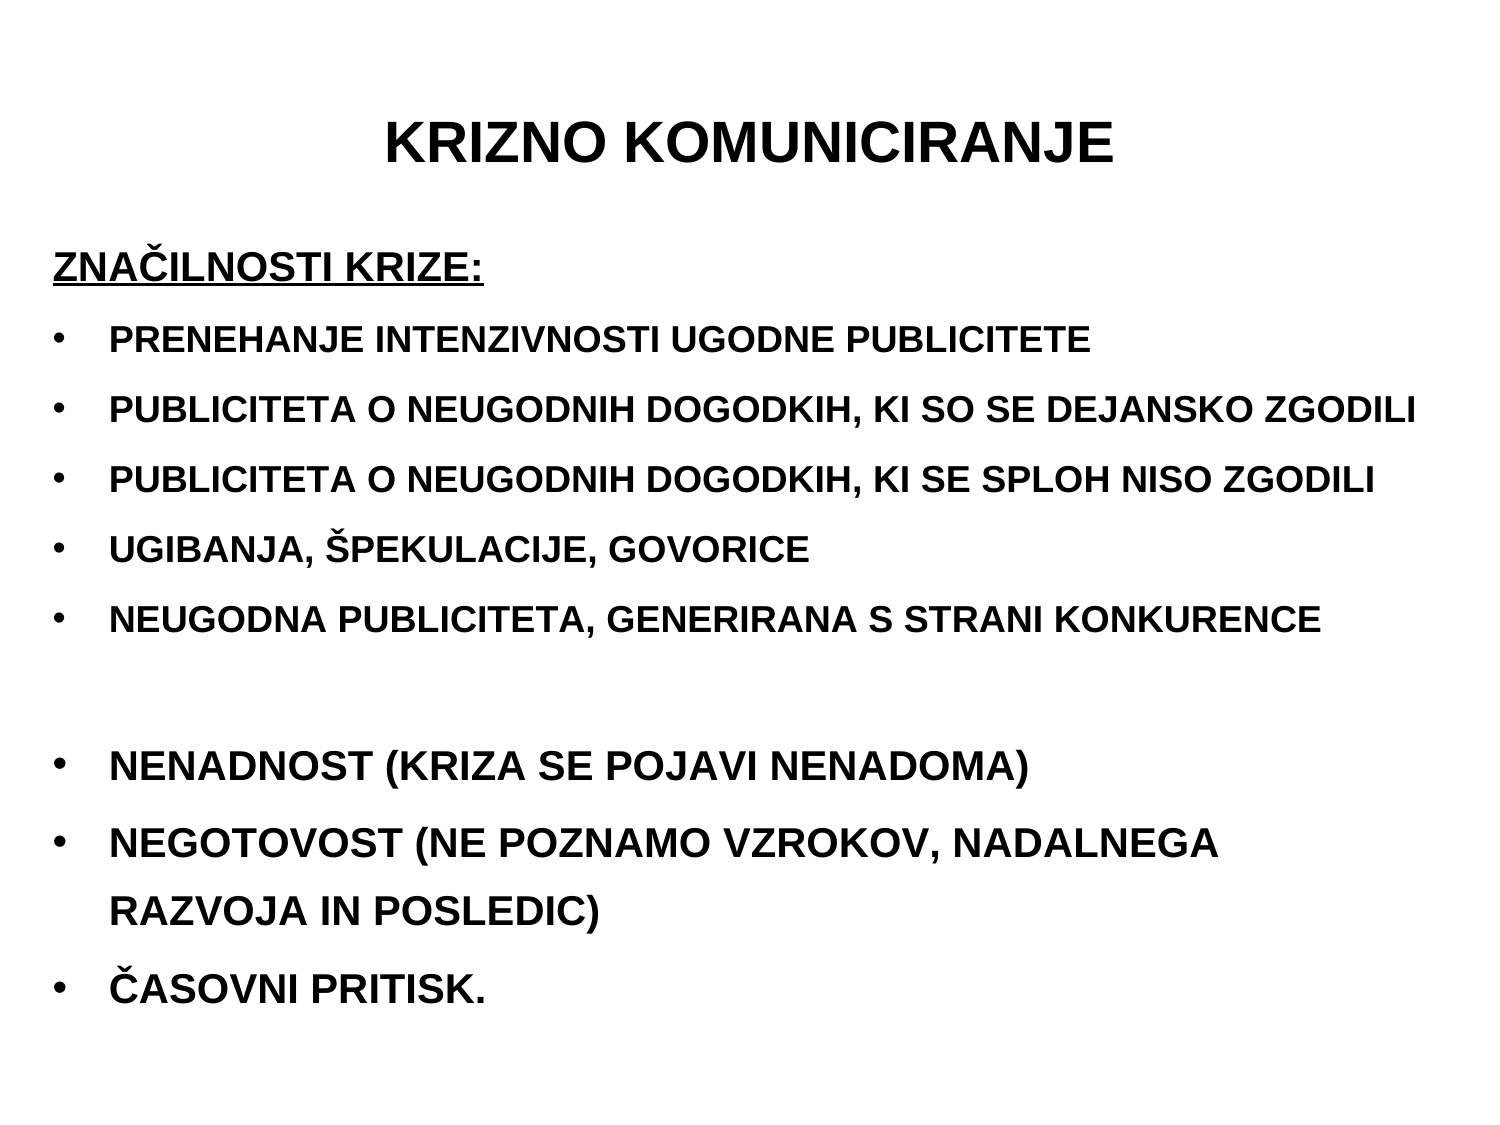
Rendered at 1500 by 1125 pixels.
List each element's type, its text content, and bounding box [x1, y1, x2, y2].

title KRIZNO KOMUNICIRANJE [75, 45, 1426, 233]
list ZNAČILNOSTI KRIZE: PRENEHANJE INTENZIVNOSTI UGODNE PUBLICITETE PUBLICITETA O NEUGODNIH DOGODKIH, KI SO SE DEJANSKO ZGODILI PUBLICITETA O NEUGODNIH DOGODKIH, KI SE SPLOH NISO ZGODILI UGIBANJA, ŠPEKULACIJE, GOVORICE NEUGODNA PUBLICITETA, GENERIRANA S STRANI KONKURENCE NENADNOST (KRIZA SE POJAVI NENADOMA) NEGOTOVOST (NE POZNAMO VZROKOV, NADALNEGA RAZVOJA IN POSLEDIC) ČASOVNI PRITISK. [37, 237, 1438, 1051]
